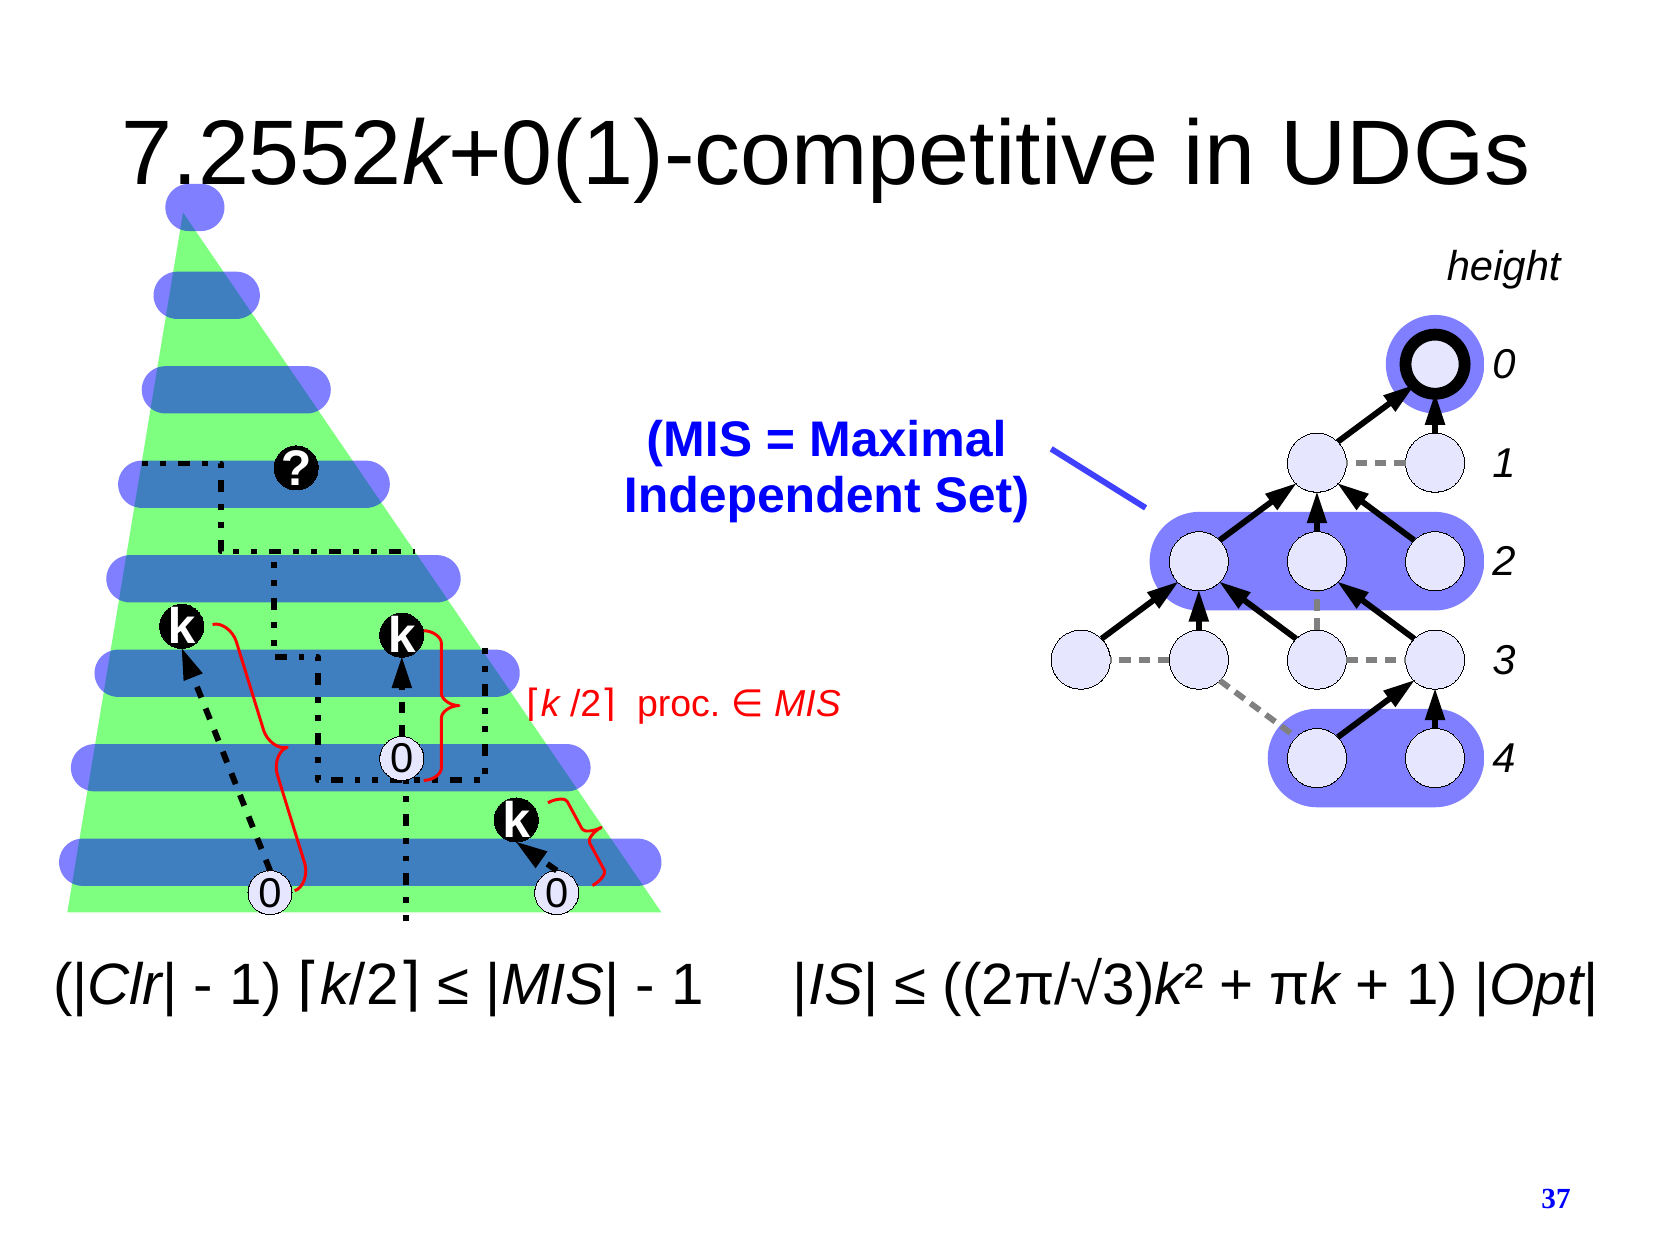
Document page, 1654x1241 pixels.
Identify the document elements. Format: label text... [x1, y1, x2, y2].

text_box ⌈k /2⌉ proc. ∈ MIS [809, 675, 856, 733]
text_box 4 [1484, 728, 1524, 788]
text_box 3 [1484, 630, 1524, 690]
list (|Clr| - 1) ⌈k/2⌉ ≤ |MIS| - 1 [35, 290, 809, 1018]
text_box [1385, 314, 1484, 413]
text_box [1149, 511, 1484, 611]
text_box [1051, 630, 1111, 690]
text_box [1287, 630, 1347, 690]
text_box 0 [1484, 334, 1524, 394]
text_box [1287, 433, 1347, 493]
text_box [1405, 433, 1465, 493]
text_box (MIS = Maximal Independent Set) [609, 283, 1044, 530]
text_box height [1507, 260, 1519, 277]
list |IS| ≤ ((2π/√3)k² + πk + 1) |Opt| [809, 290, 1619, 1018]
text_box [1405, 630, 1465, 690]
text_box [154, 183, 260, 290]
text_box [1169, 630, 1229, 690]
text_box height [1484, 236, 1524, 296]
text_box 1 [1484, 433, 1524, 493]
title 7.2552k+0(1)-competitive in UDGs [82, 49, 1571, 257]
text_box [1267, 708, 1484, 808]
text_box 2 [1484, 531, 1524, 591]
